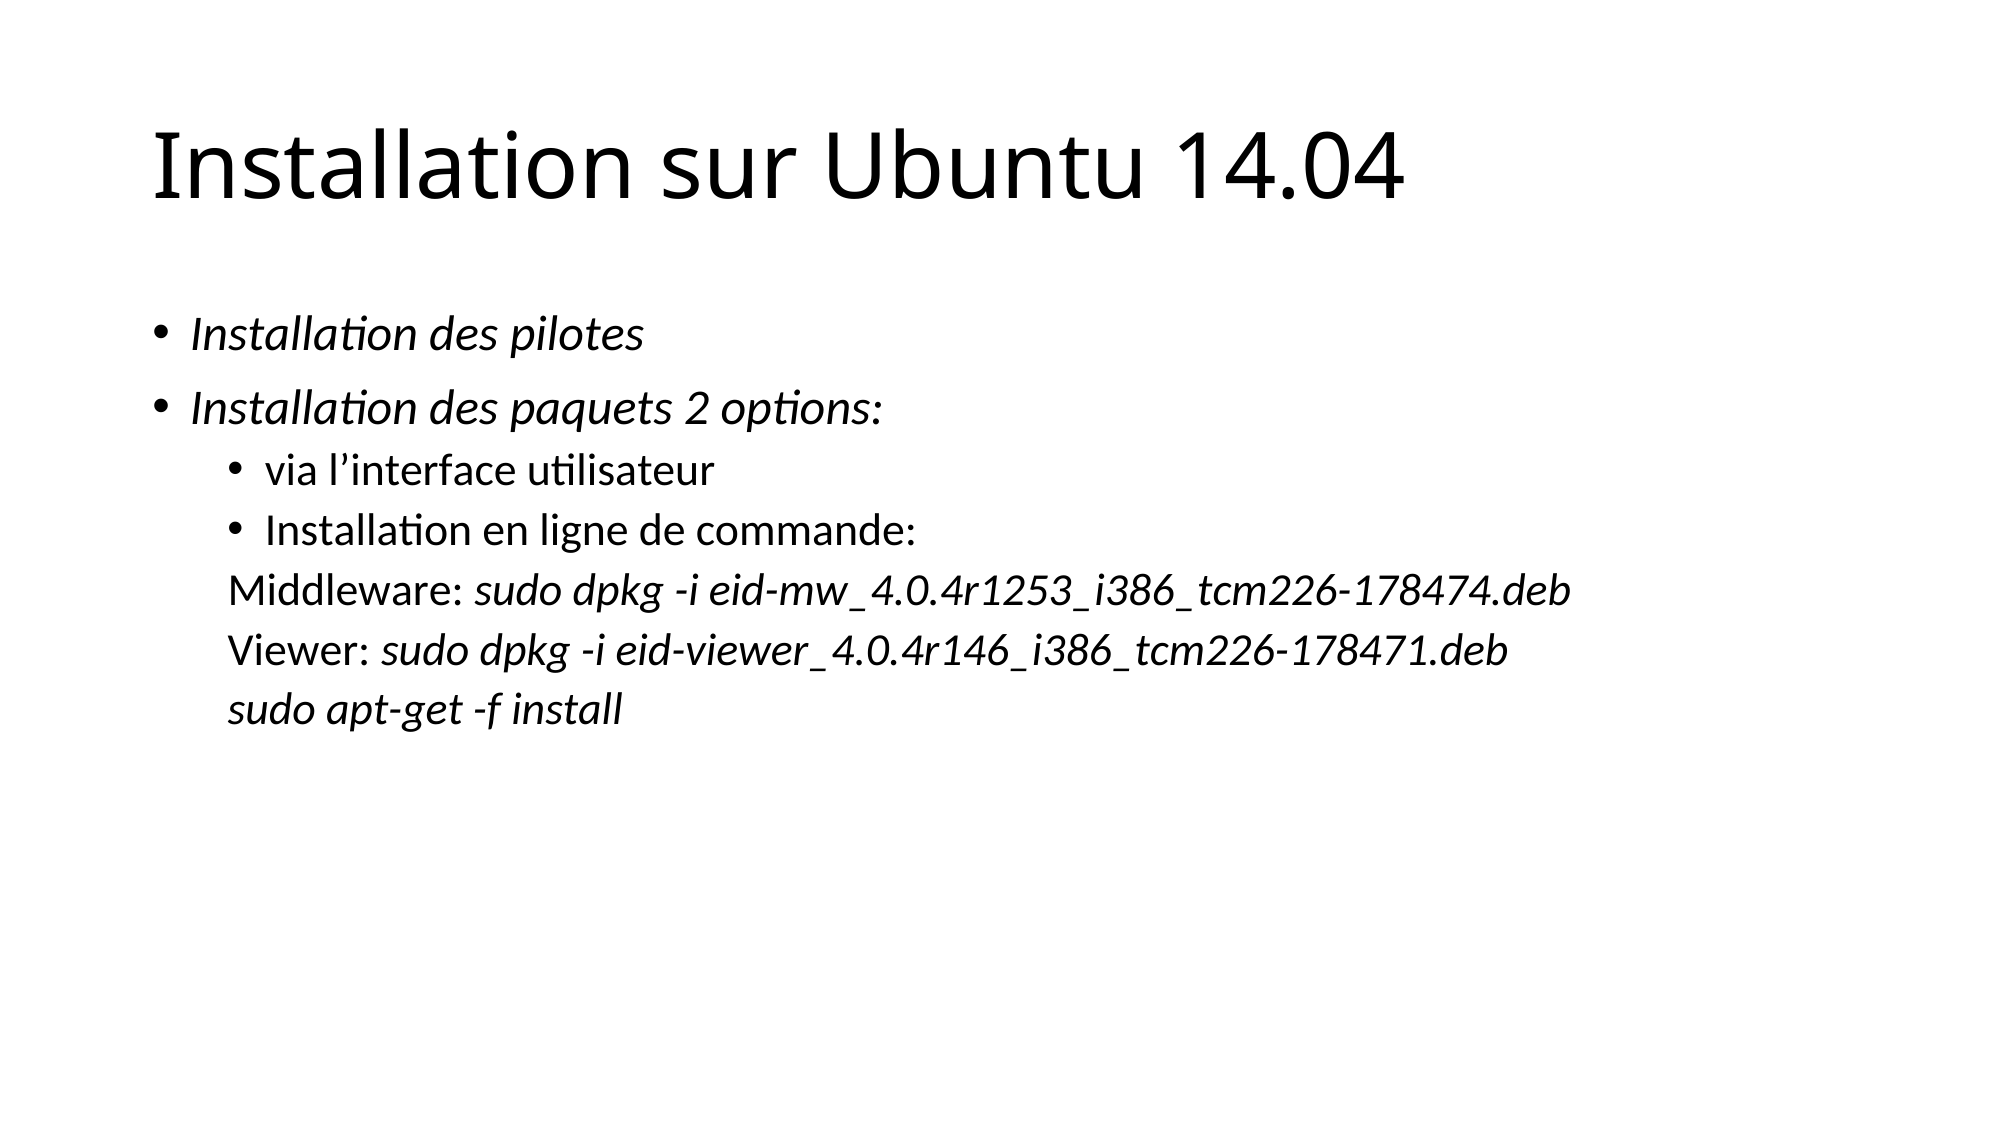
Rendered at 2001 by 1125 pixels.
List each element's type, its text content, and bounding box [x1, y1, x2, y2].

text_box Installation des pilotes Installation des paquets 2 options: via l’interface utilisateur Installation en ligne de commande: Middleware: sudo dpkg -i eid-mw_4.0.4r1253_i386_tcm226-178474.deb Viewer: sudo dpkg -i eid-viewer_4.0.4r146_i386_tcm226-178471.deb sudo apt-get -f install [137, 299, 1863, 1014]
text_box Installation sur Ubuntu 14.04 [137, 59, 1863, 278]
